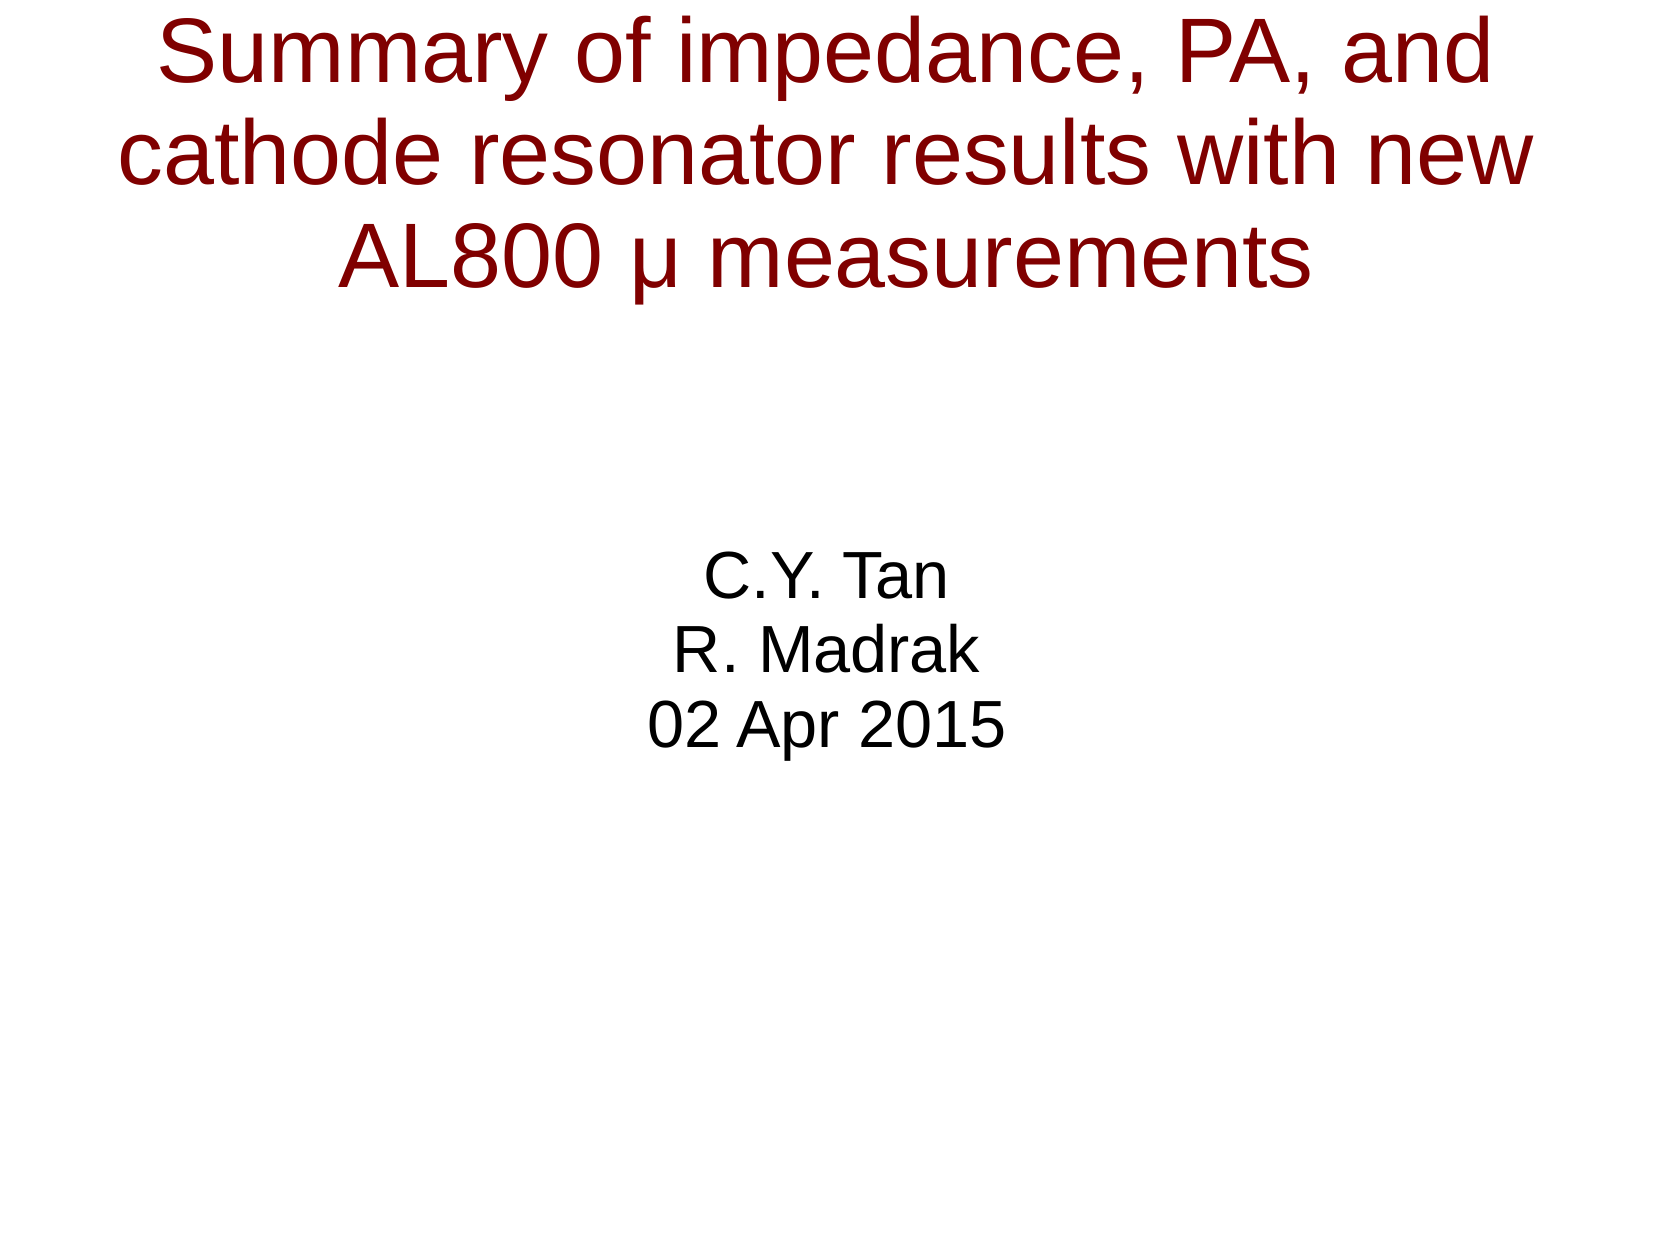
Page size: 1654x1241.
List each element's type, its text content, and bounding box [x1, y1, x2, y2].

subtitle C.Y. Tan R. Madrak 02 Apr 2015 [82, 290, 1571, 1010]
title Summary of impedance, PA, and cathode resonator results with new AL800 μ measurements [82, 0, 1571, 290]
